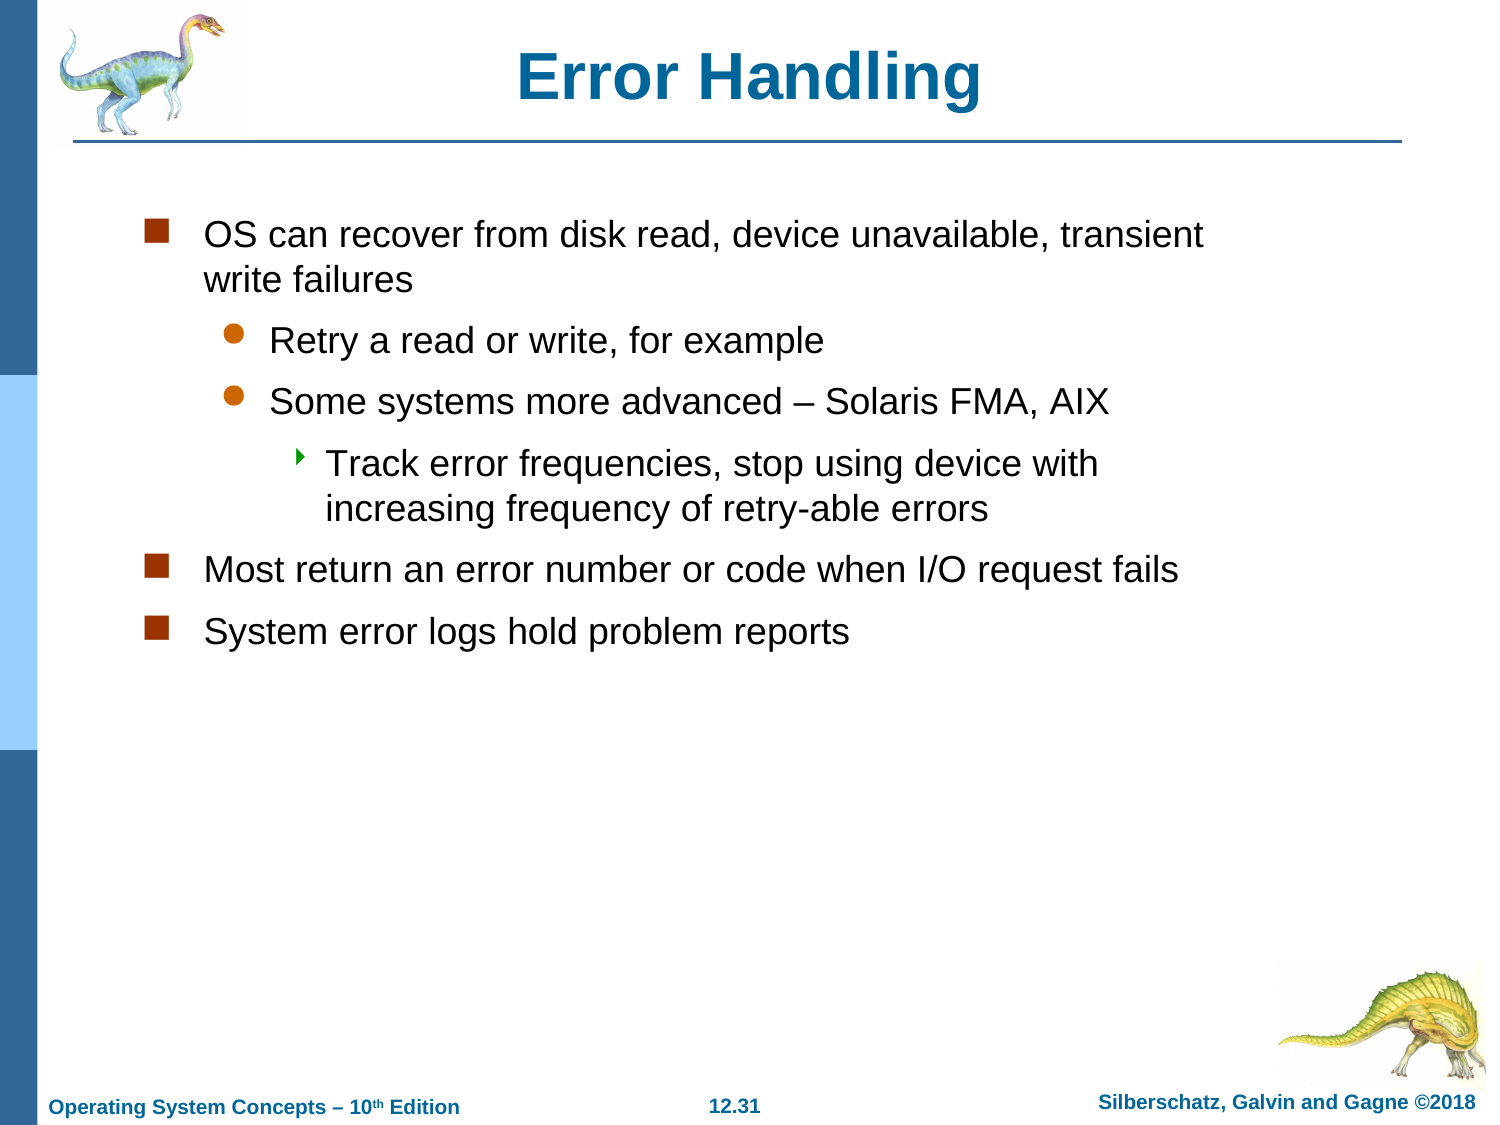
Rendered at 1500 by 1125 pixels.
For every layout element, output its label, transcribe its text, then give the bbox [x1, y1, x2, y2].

picture [1275, 959, 1486, 1090]
picture [1415, 1094, 1423, 1099]
picture [46, 0, 243, 149]
list OS can recover from disk read, device unavailable, transient write failures Retry a read or write, for example Some systems more advanced – Solaris FMA, AIX Track error frequencies, stop using device with increasing frequency of retry-able errors Most return an error number or code when I/O request fails System error logs hold problem reports [132, 202, 1274, 946]
title Error Handling [75, 25, 1426, 121]
